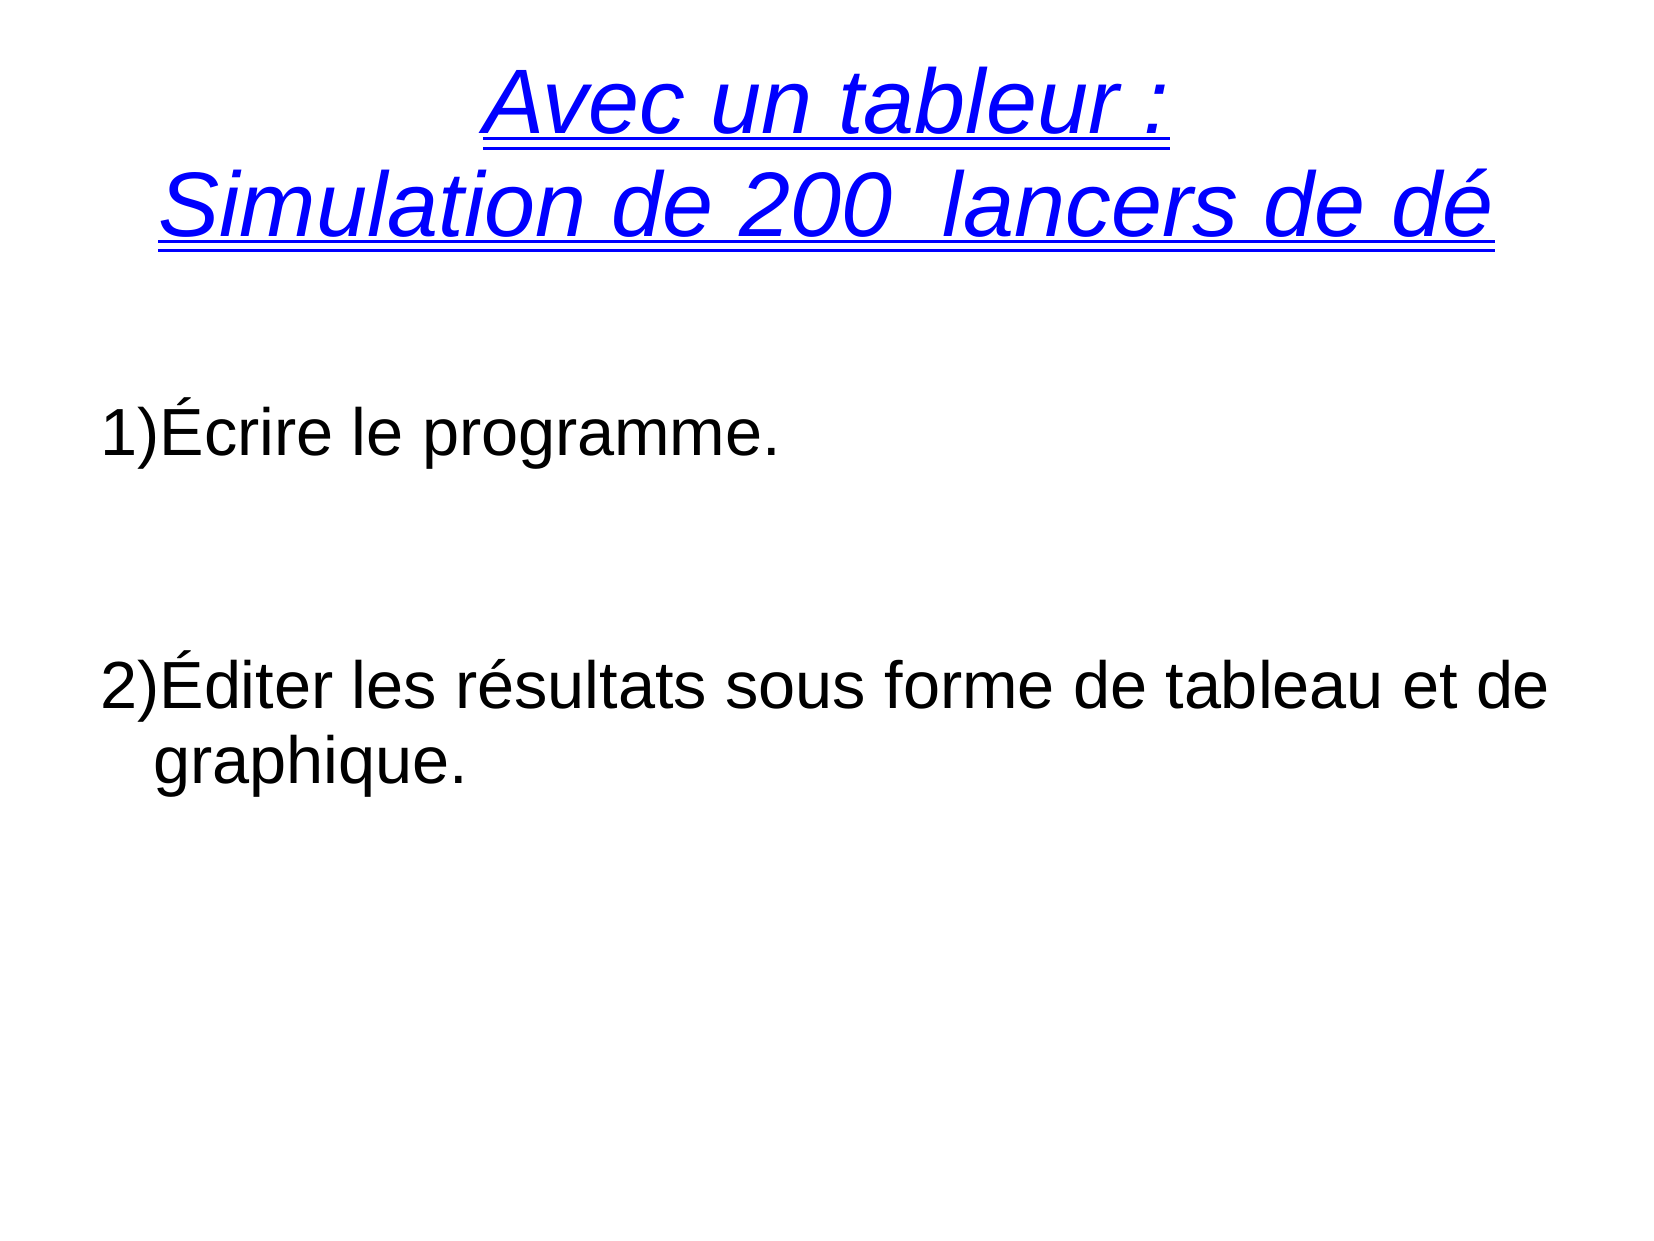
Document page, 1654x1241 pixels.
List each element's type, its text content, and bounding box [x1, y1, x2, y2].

title Avec un tableur : Simulation de 200 lancers de dé [82, 49, 1571, 257]
list 1)Écrire le programme. 2)Éditer les résultats sous forme de tableau et de graphique. [82, 290, 1571, 1109]
